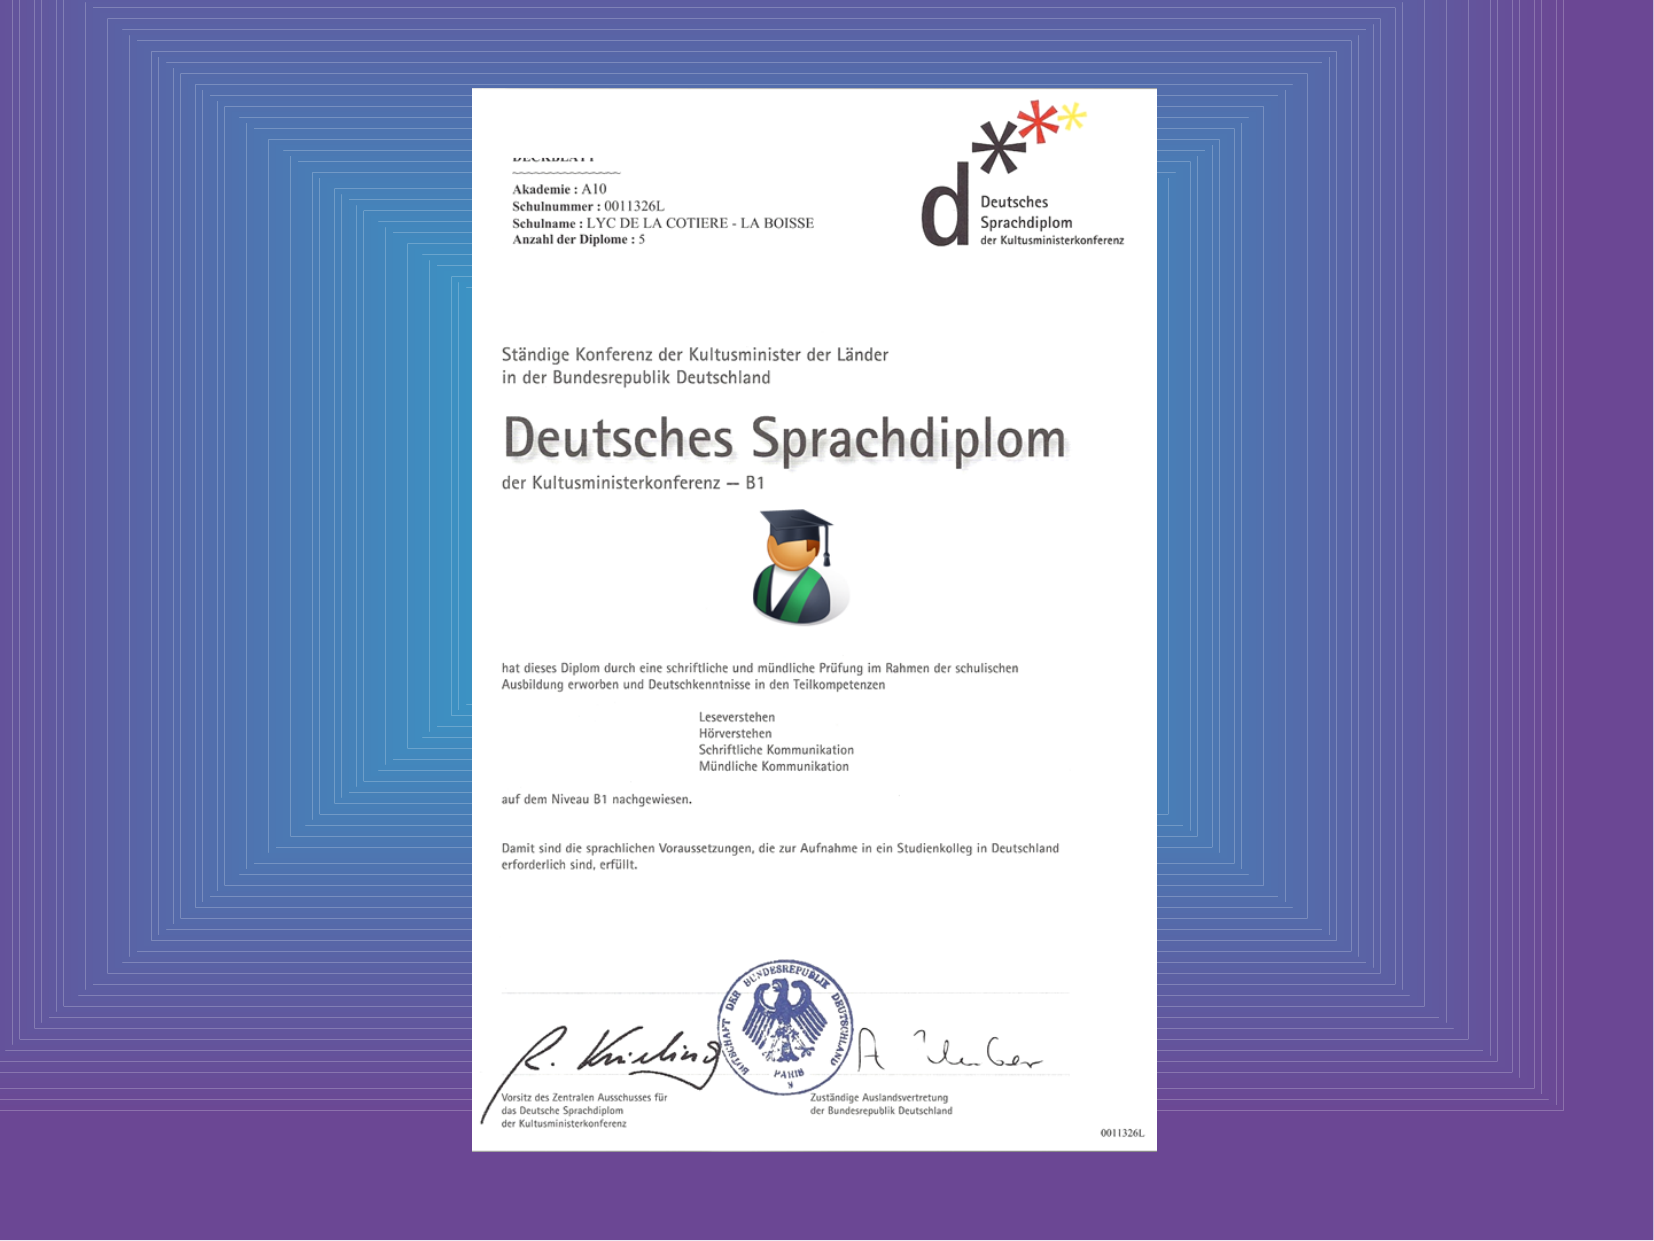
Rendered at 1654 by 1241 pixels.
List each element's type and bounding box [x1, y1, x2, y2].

picture [472, 88, 1157, 1152]
